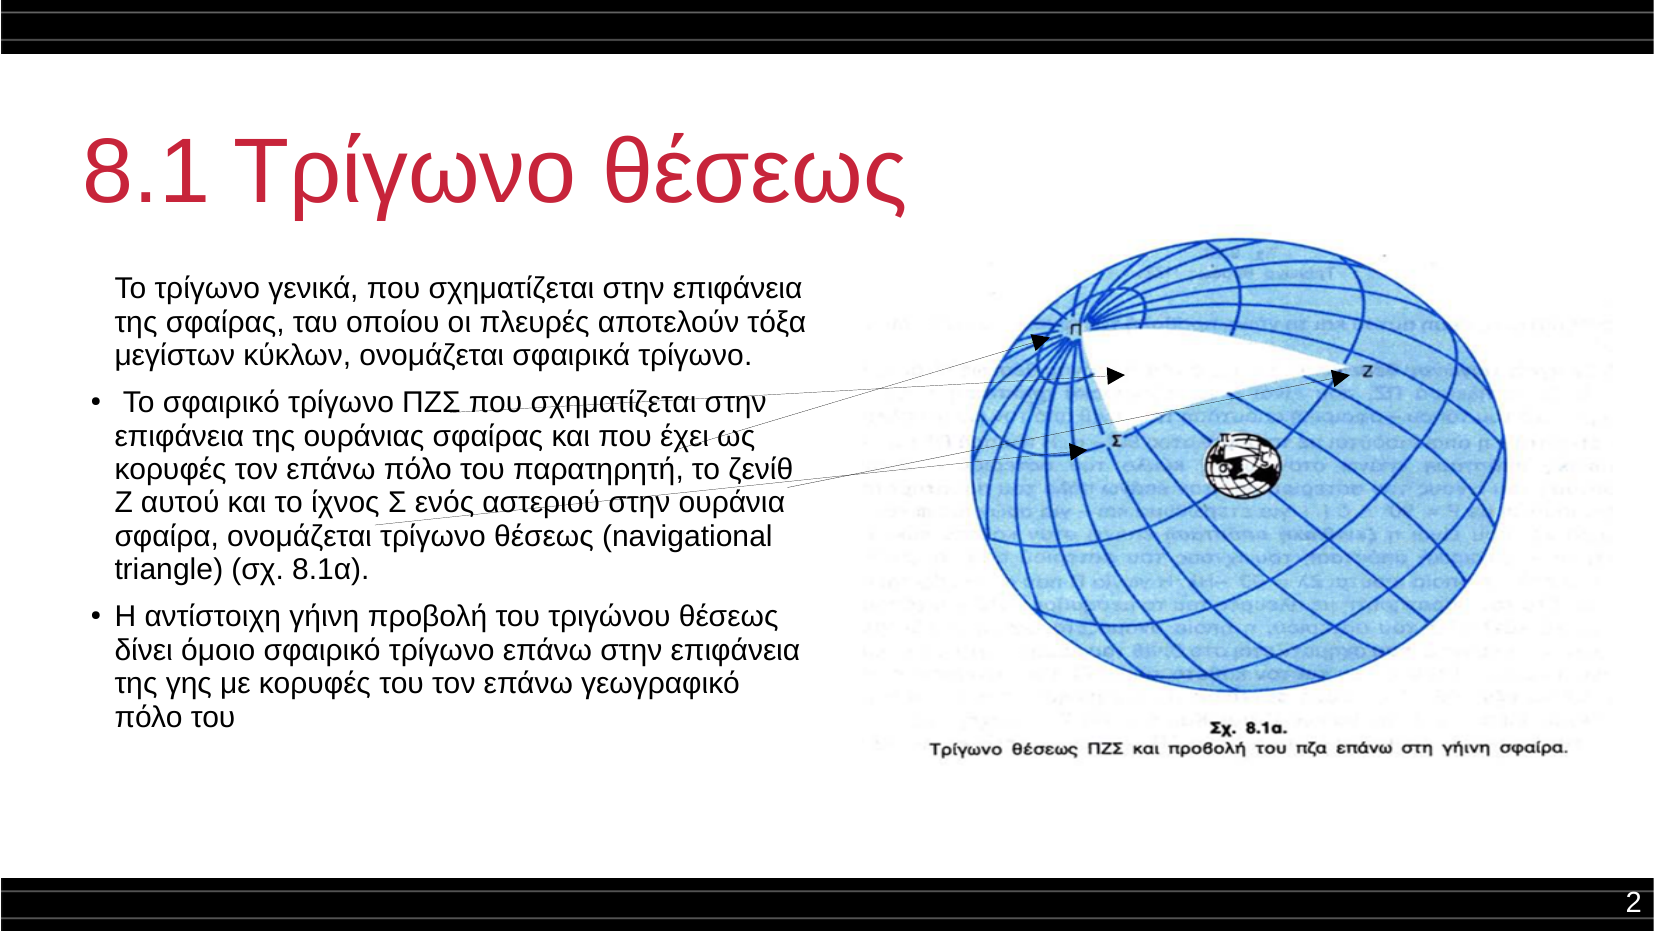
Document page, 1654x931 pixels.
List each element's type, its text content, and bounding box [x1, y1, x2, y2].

picture [862, 224, 1613, 774]
title 8.1 Τρίγωνο θέσεως [82, 92, 1571, 249]
list Το τρίγωνο γενικά, που σχηματίζεται στην επιφάνεια της σφαίρας, ταυ οποίου οι πλευρές αποτελούν τόξα μεγίστων κύκλων, ονομάζεται σφαιρικά τρίγωνο. Το σφαιρικό τρίγωνο ΠΖΣ που σχηματίζεται στην επιφάνεια της ουράνιας σφαίρας και που έχει ως κορυφές τον επάνω πόλο του παρατηρητή, το ζενίθ Ζ αυτού και το ίχνος Σ ενός αστεριού στην ουράνια σφαίρα, ονομάζεται τρίγωνο θέσεως (navigational triangle) (σχ. 8.1α). Η αντίστοιχη γήινη προβολή του τριγώνου θέσεως δίνει όμοιο σφαιρικό τρίγωνο επάνω στην επιφάνεια της γης με κορυφές του τον επάνω γεωγραφικό πόλο του [82, 271, 809, 758]
picture [1, 0, 1654, 54]
picture [1, 878, 1654, 931]
